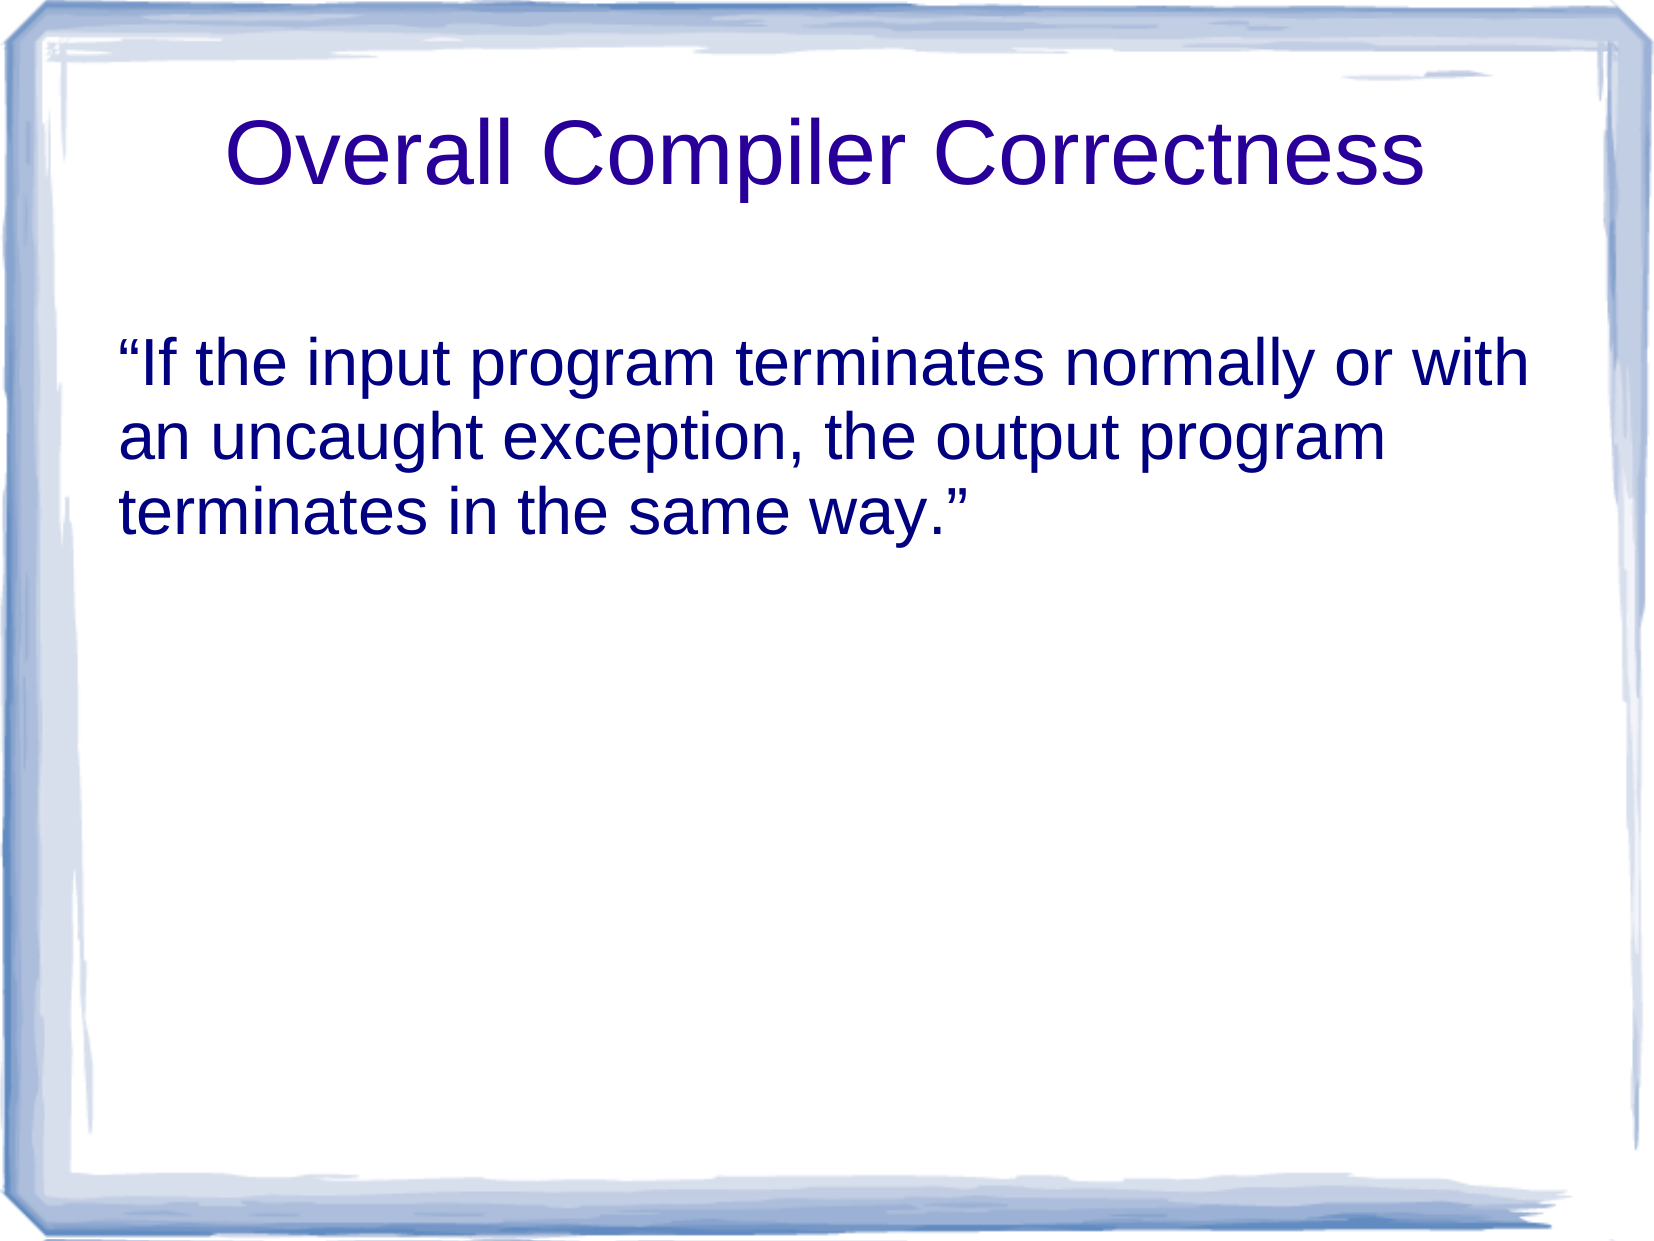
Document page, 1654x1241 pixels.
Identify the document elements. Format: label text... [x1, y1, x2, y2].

list “If the input program terminates normally or with an uncaught exception, the output program terminates in the same way.” [118, 324, 1571, 1129]
picture [0, 0, 1654, 1241]
title Overall Compiler Correctness [82, 56, 1571, 250]
